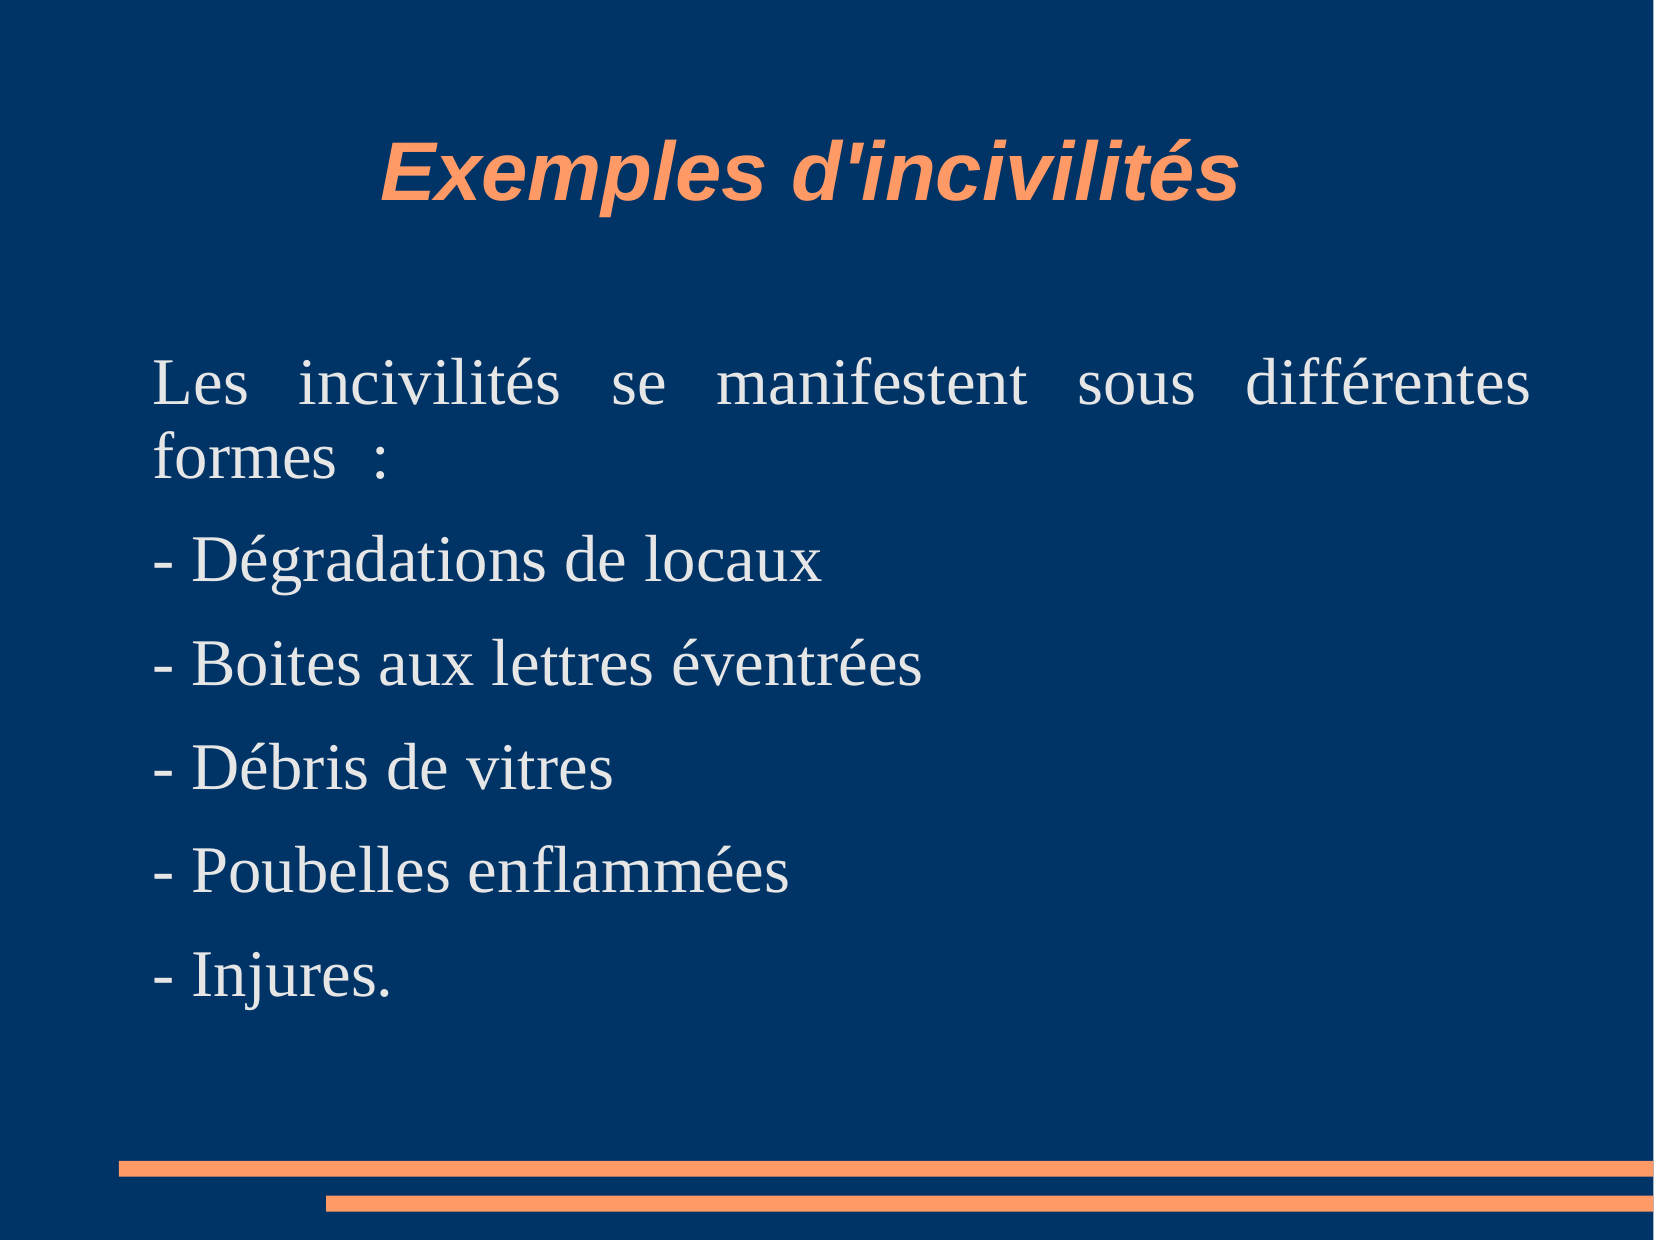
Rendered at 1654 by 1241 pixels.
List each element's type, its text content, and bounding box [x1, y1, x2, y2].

list Les incivilités se manifestent sous différentes formes : - Dégradations de locaux - Boites aux lettres éventrées - Débris de vitres - Poubelles enflammées - Injures. [152, 344, 1534, 1127]
title Exemples d'incivilités [88, 114, 1534, 322]
